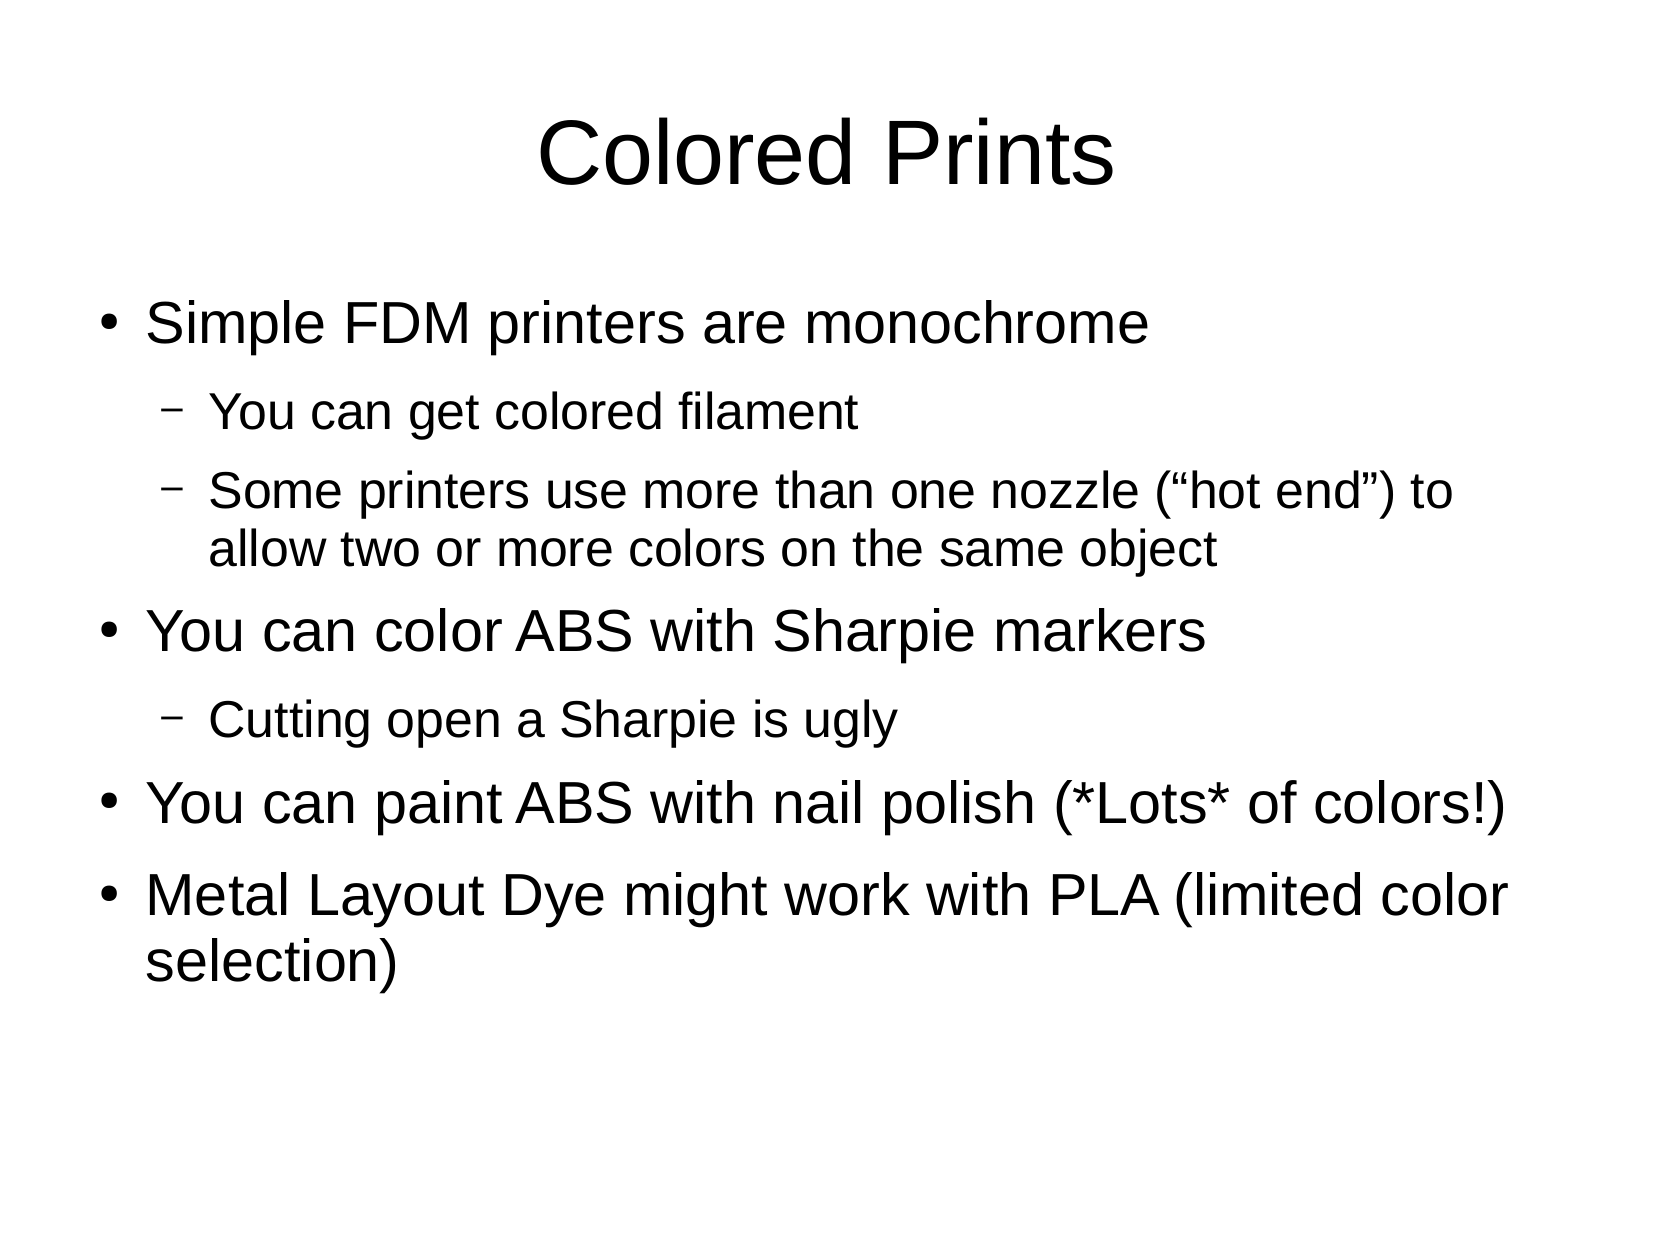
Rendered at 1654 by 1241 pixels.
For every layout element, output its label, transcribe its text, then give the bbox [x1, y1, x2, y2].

title Colored Prints [82, 49, 1571, 257]
list Simple FDM printers are monochrome You can get colored filament Some printers use more than one nozzle (“hot end”) to allow two or more colors on the same object You can color ABS with Sharpie markers Cutting open a Sharpie is ugly You can paint ABS with nail polish (*Lots* of colors!) Metal Layout Dye might work with PLA (limited color selection) [82, 290, 1538, 1010]
